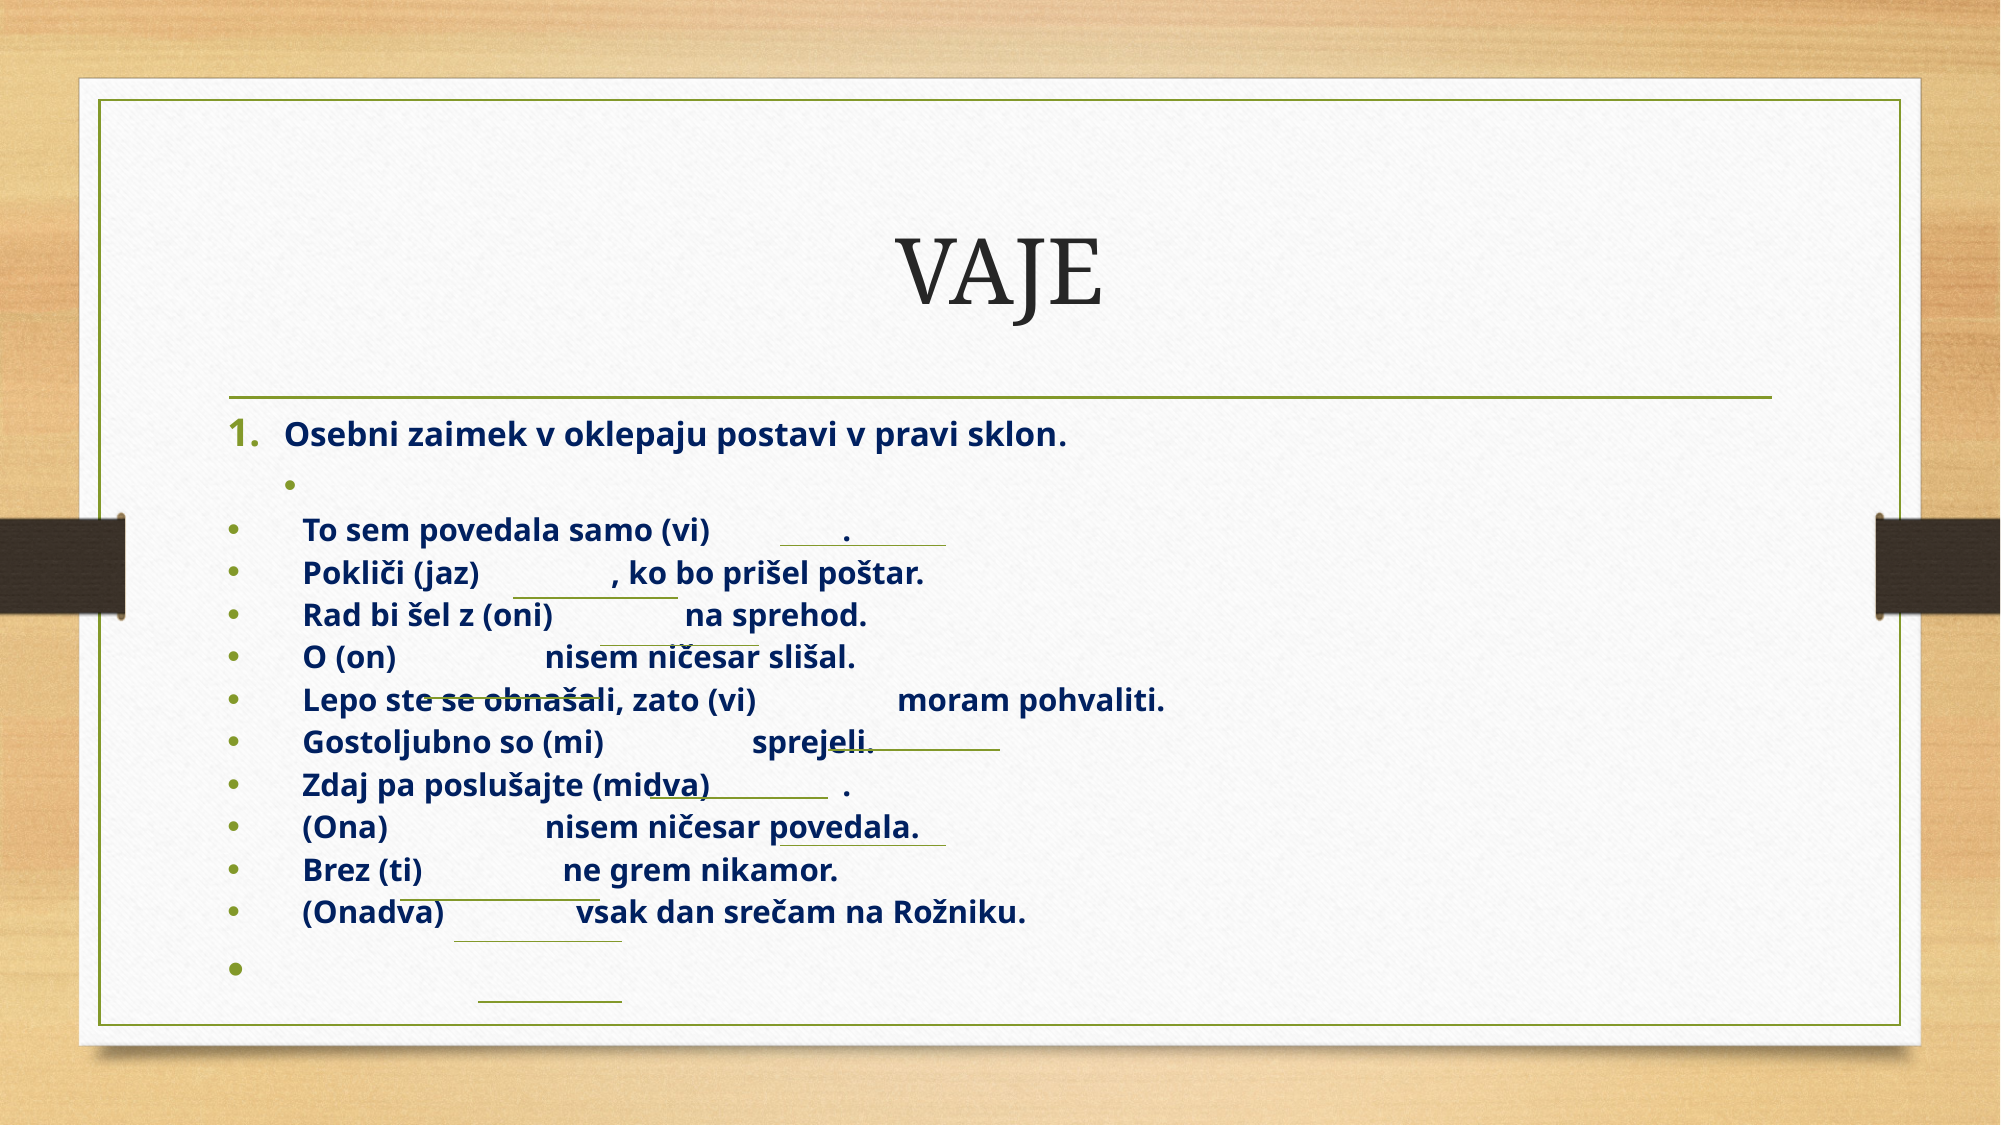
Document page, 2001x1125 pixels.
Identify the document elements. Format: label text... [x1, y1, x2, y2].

title VAJE [212, 161, 1788, 376]
list Osebni zaimek v oklepaju postavi v pravi sklon. To sem povedala samo (vi) . Pokliči (jaz) , ko bo prišel poštar. Rad bi šel z (oni) na sprehod. O (on) nisem ničesar slišal. Lepo ste se obnašali, zato (vi) moram pohvaliti. Gostoljubno so (mi) sprejeli. Zdaj pa poslušajte (midva) . (Ona) nisem ničesar povedala. Brez (ti) ne grem nikamor. (Onadva) vsak dan srečam na Rožniku. [212, 413, 1788, 1055]
